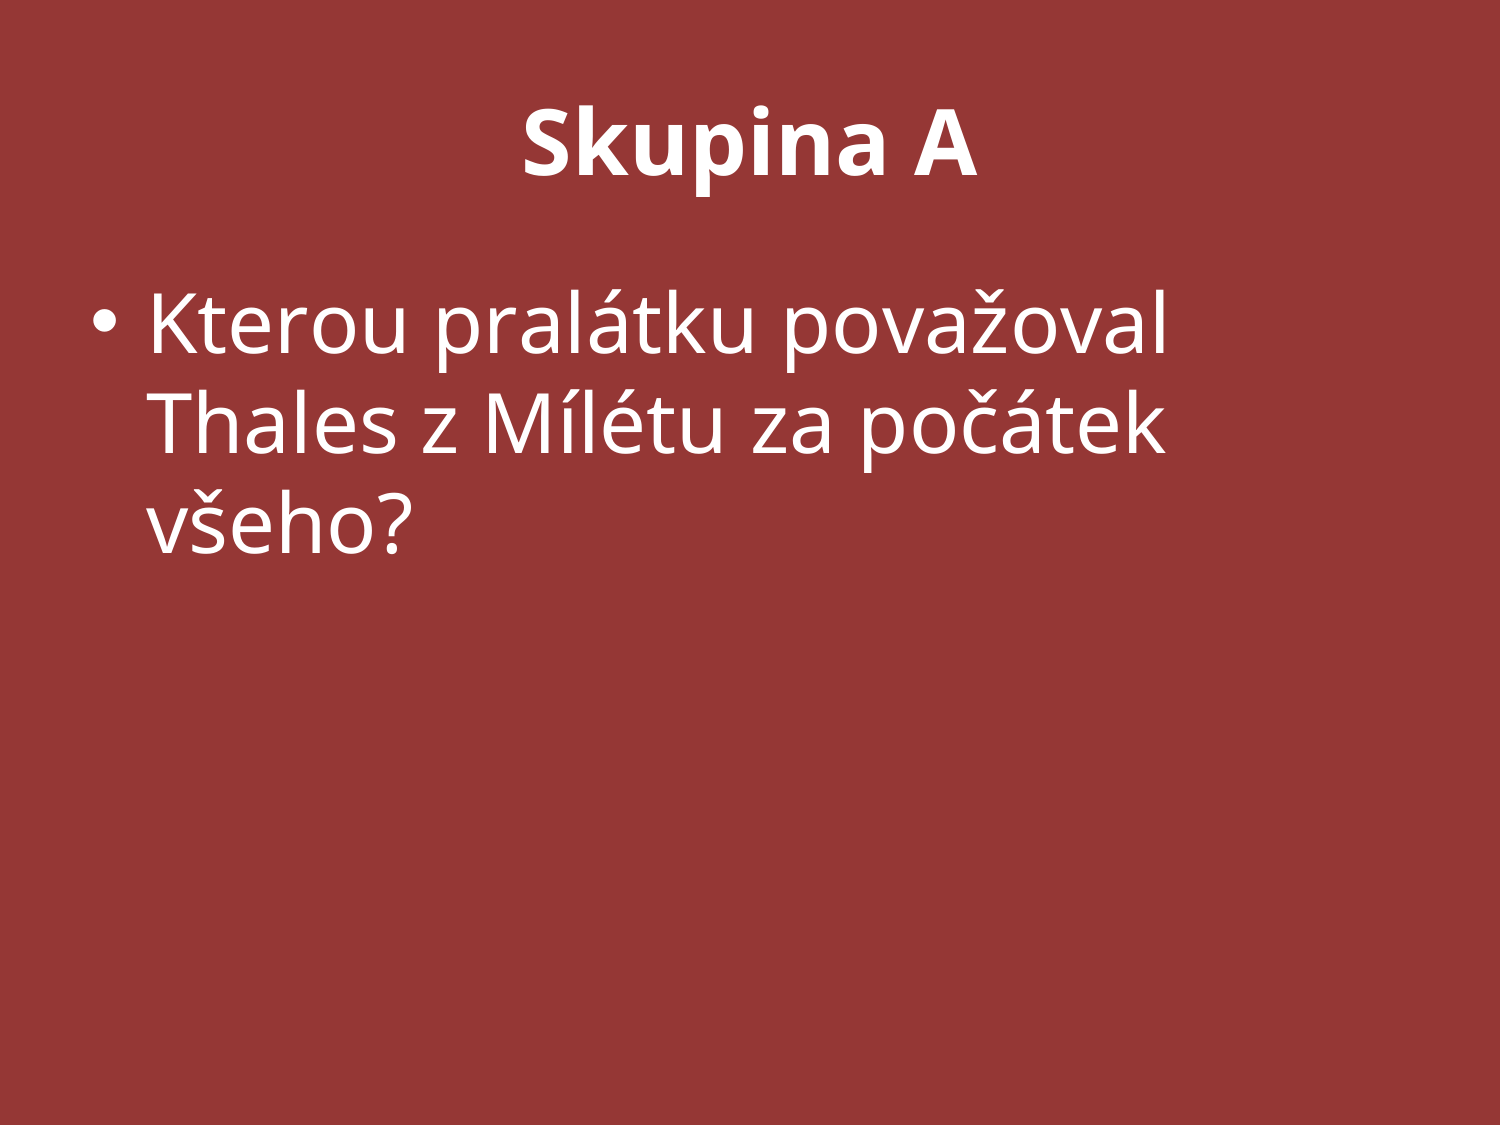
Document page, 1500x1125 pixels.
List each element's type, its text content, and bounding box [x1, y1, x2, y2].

title Skupina A [75, 45, 1426, 233]
list Kterou pralátku považoval Thales z Mílétu za počátek všeho? [75, 262, 1426, 1006]
